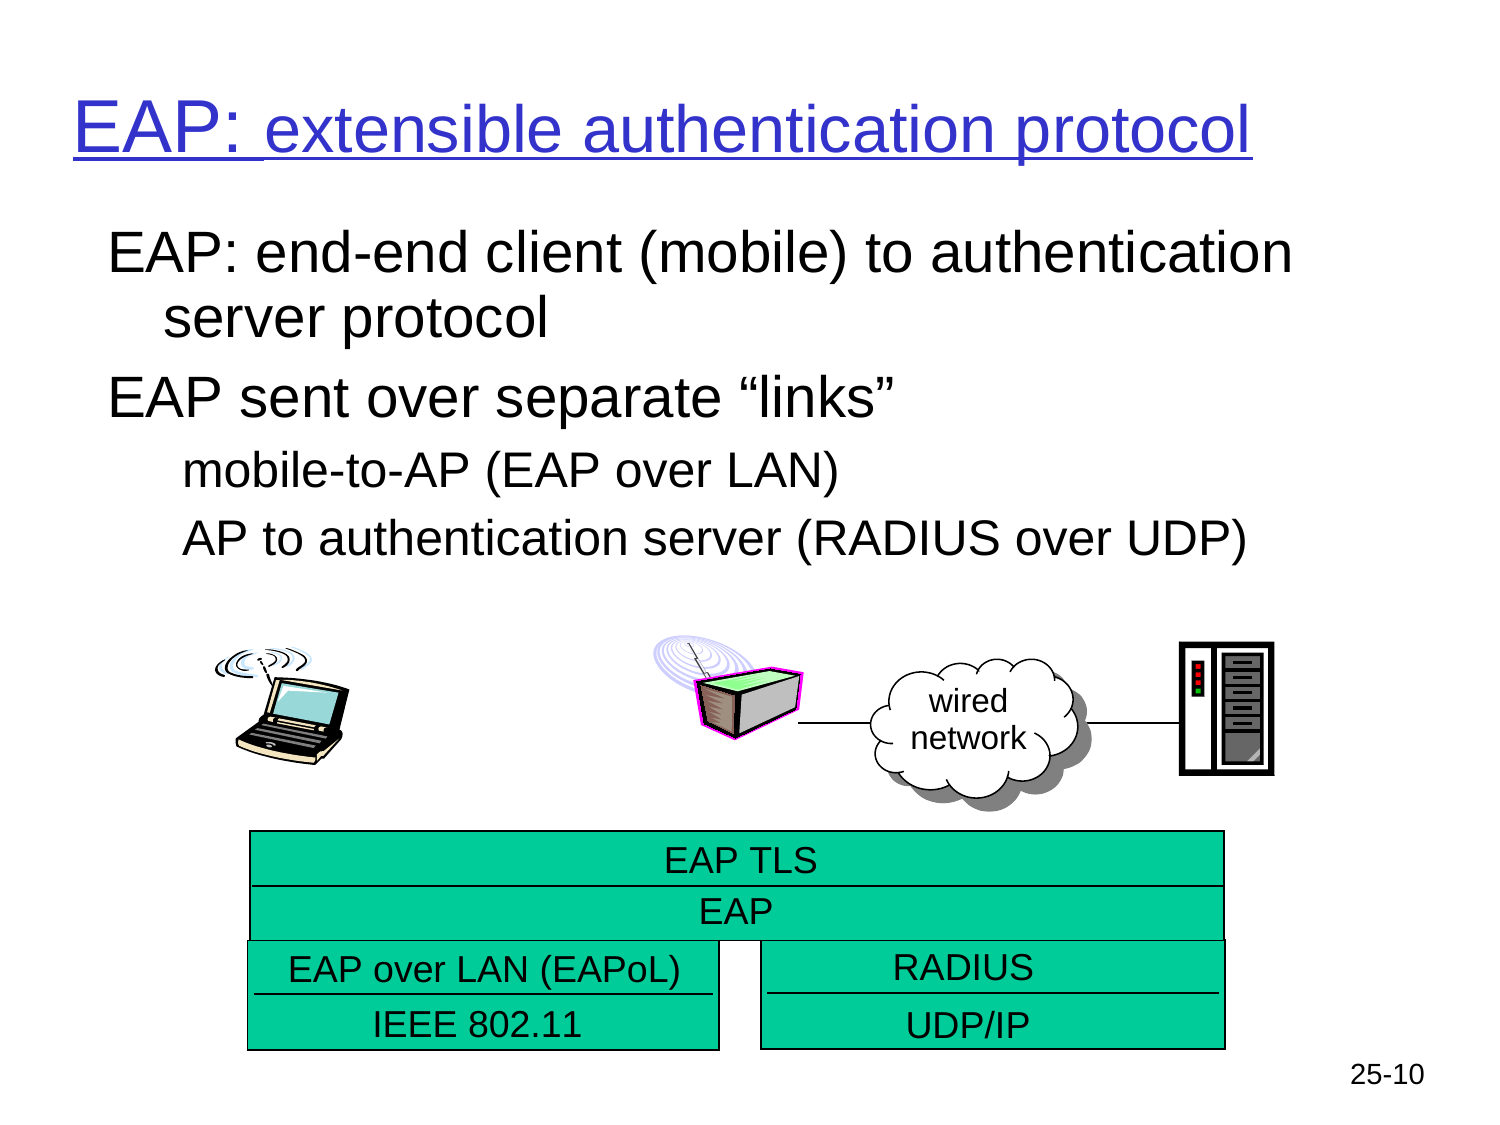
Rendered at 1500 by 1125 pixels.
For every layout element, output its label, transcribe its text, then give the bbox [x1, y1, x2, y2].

title EAP: extensible authentication protocol [57, 33, 1426, 221]
text_box IEEE 802.11 [357, 995, 609, 1053]
text_box UDP/IP [890, 997, 1046, 1055]
text_box EAP over LAN (EAPoL) [273, 976, 707, 999]
text_box RADIUS [877, 976, 1049, 997]
list EAP: end-end client (mobile) to authentication server protocol EAP sent over separate “links” mobile-to-AP (EAP over LAN) AP to authentication server (RADIUS over UDP) [92, 212, 1448, 976]
text_box [760, 976, 890, 1050]
